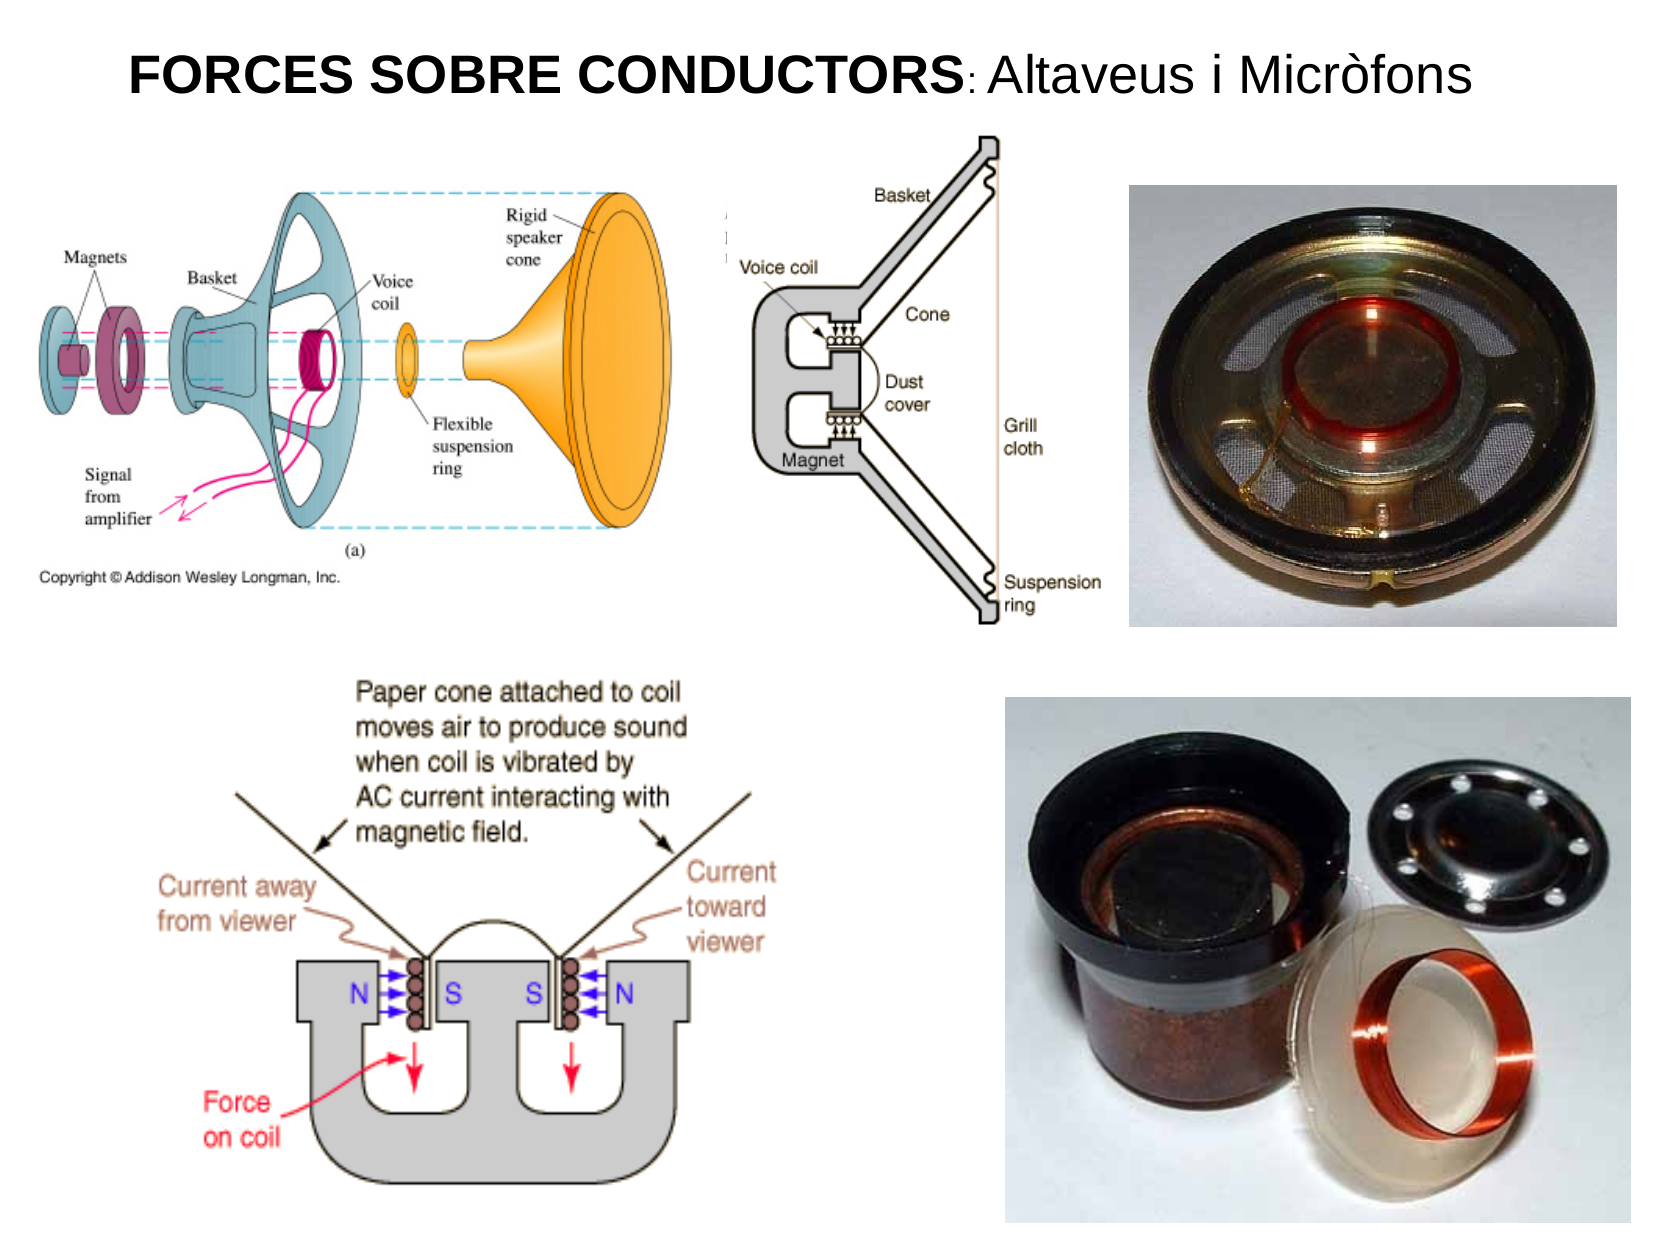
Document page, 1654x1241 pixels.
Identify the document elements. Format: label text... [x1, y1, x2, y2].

picture [1005, 697, 1631, 1223]
picture [22, 122, 1116, 642]
text_box FORCES SOBRE CONDUCTORS: Altaveus i Micròfons [113, 37, 1543, 113]
picture [142, 664, 797, 1207]
picture [1129, 185, 1617, 627]
